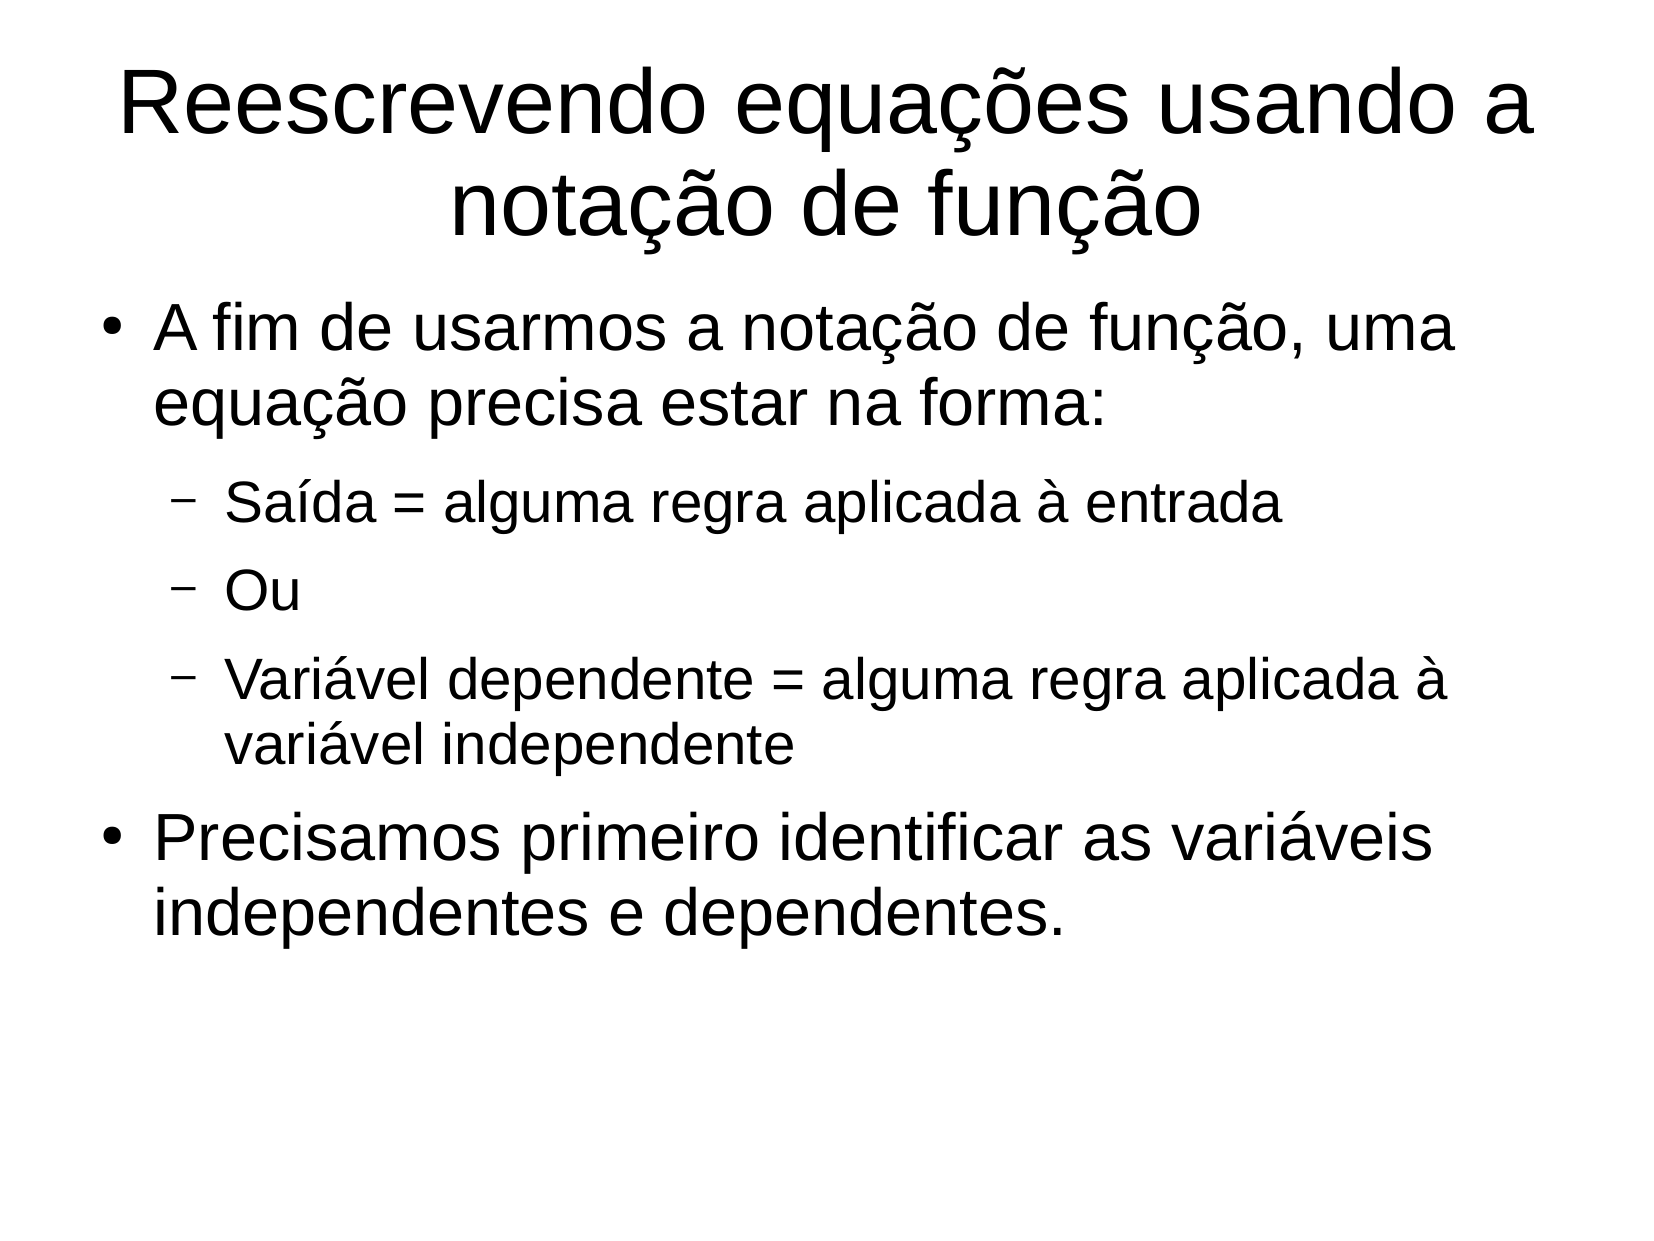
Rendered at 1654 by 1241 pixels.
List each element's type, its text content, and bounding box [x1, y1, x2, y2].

title Reescrevendo equações usando a notação de função [82, 49, 1571, 257]
list A fim de usarmos a notação de função, uma equação precisa estar na forma: Saída = alguma regra aplicada à entrada Ou Variável dependente = alguma regra aplicada à variável independente Precisamos primeiro identificar as variáveis independentes e dependentes. [82, 290, 1571, 1010]
